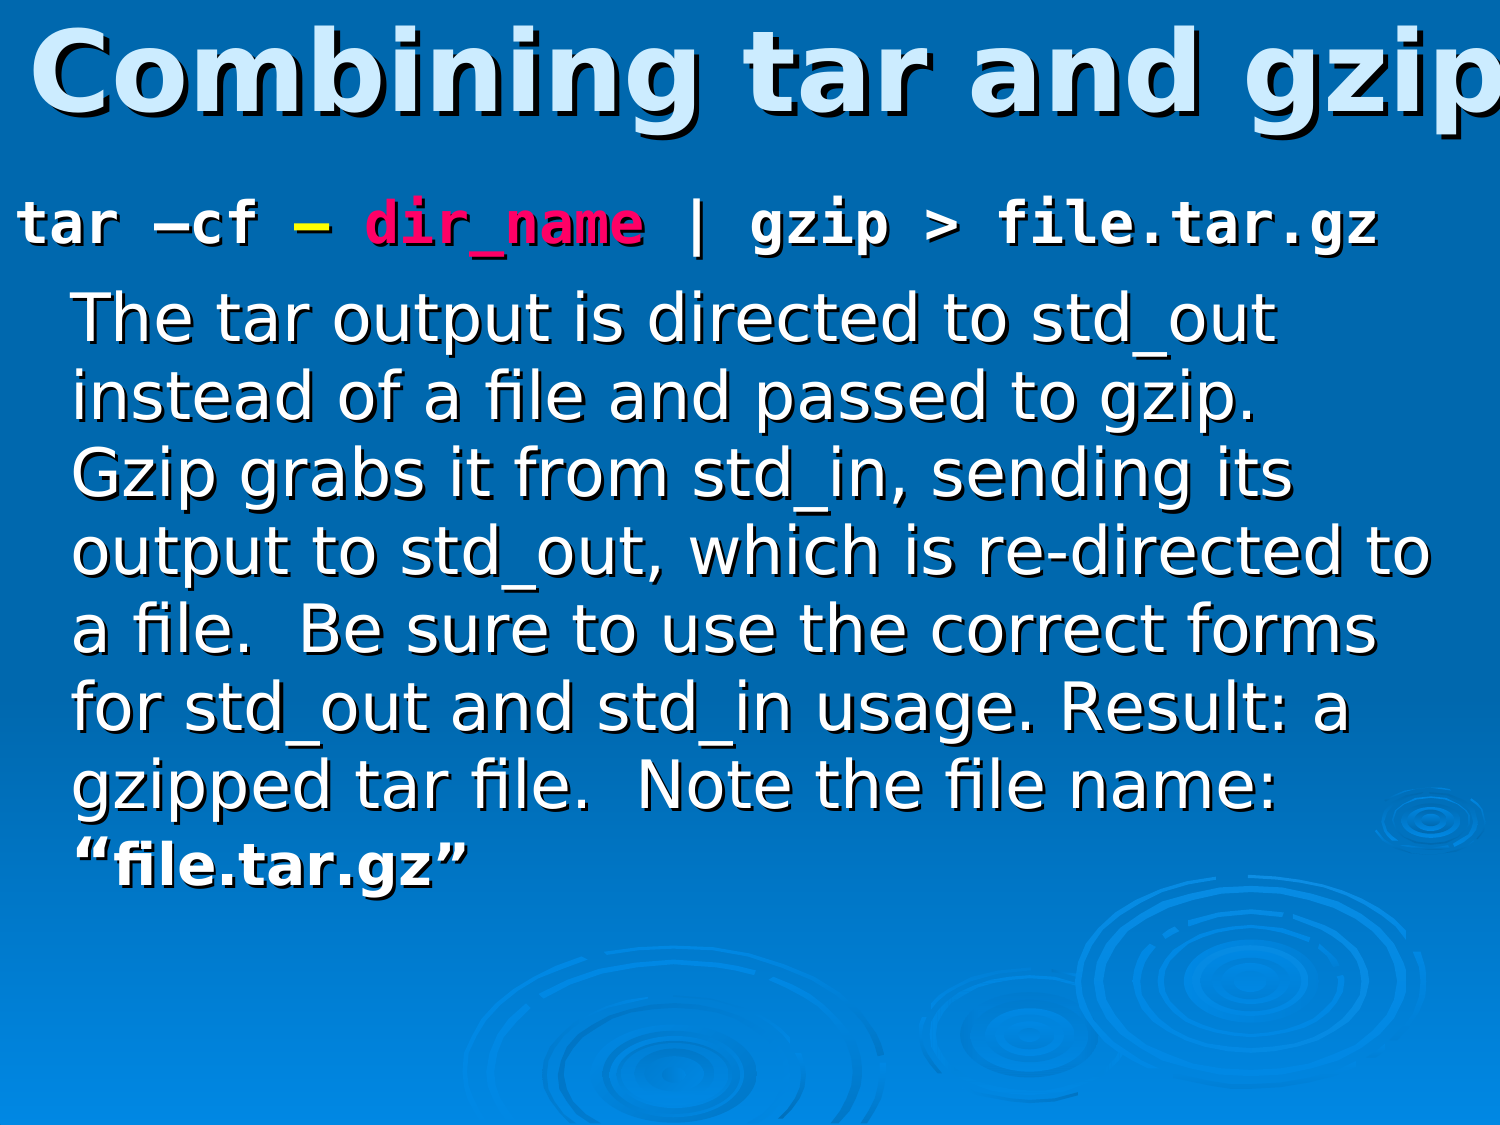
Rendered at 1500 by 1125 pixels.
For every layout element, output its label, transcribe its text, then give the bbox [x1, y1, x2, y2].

title Combining tar and gzip [0, 0, 1500, 150]
list tar –cf – dir_name | gzip > file.tar.gz The tar output is directed to std_out instead of a file and passed to gzip. Gzip grabs it from std_in, sending its output to std_out, which is re-directed to a file. Be sure to use the correct forms for std_out and std_in usage. Result: a gzipped tar file. Note the file name: “file.tar.gz” [0, 187, 1463, 1076]
